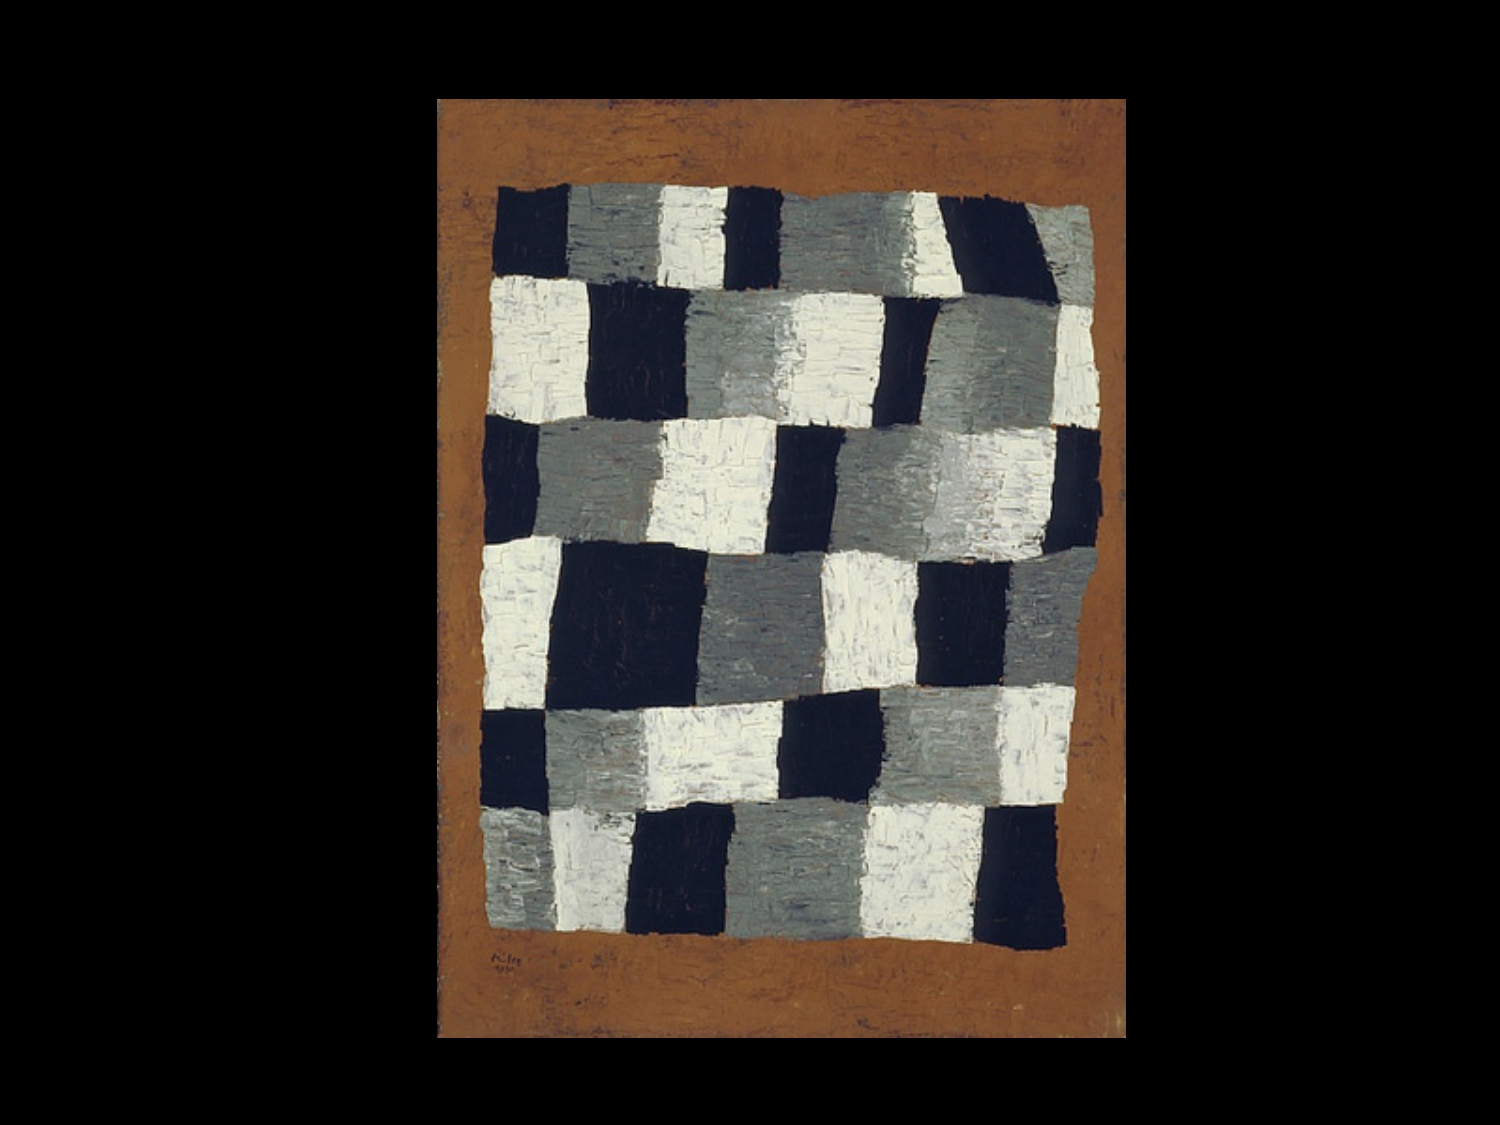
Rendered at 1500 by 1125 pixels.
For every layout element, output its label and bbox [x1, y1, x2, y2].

picture [437, 99, 1126, 1038]
